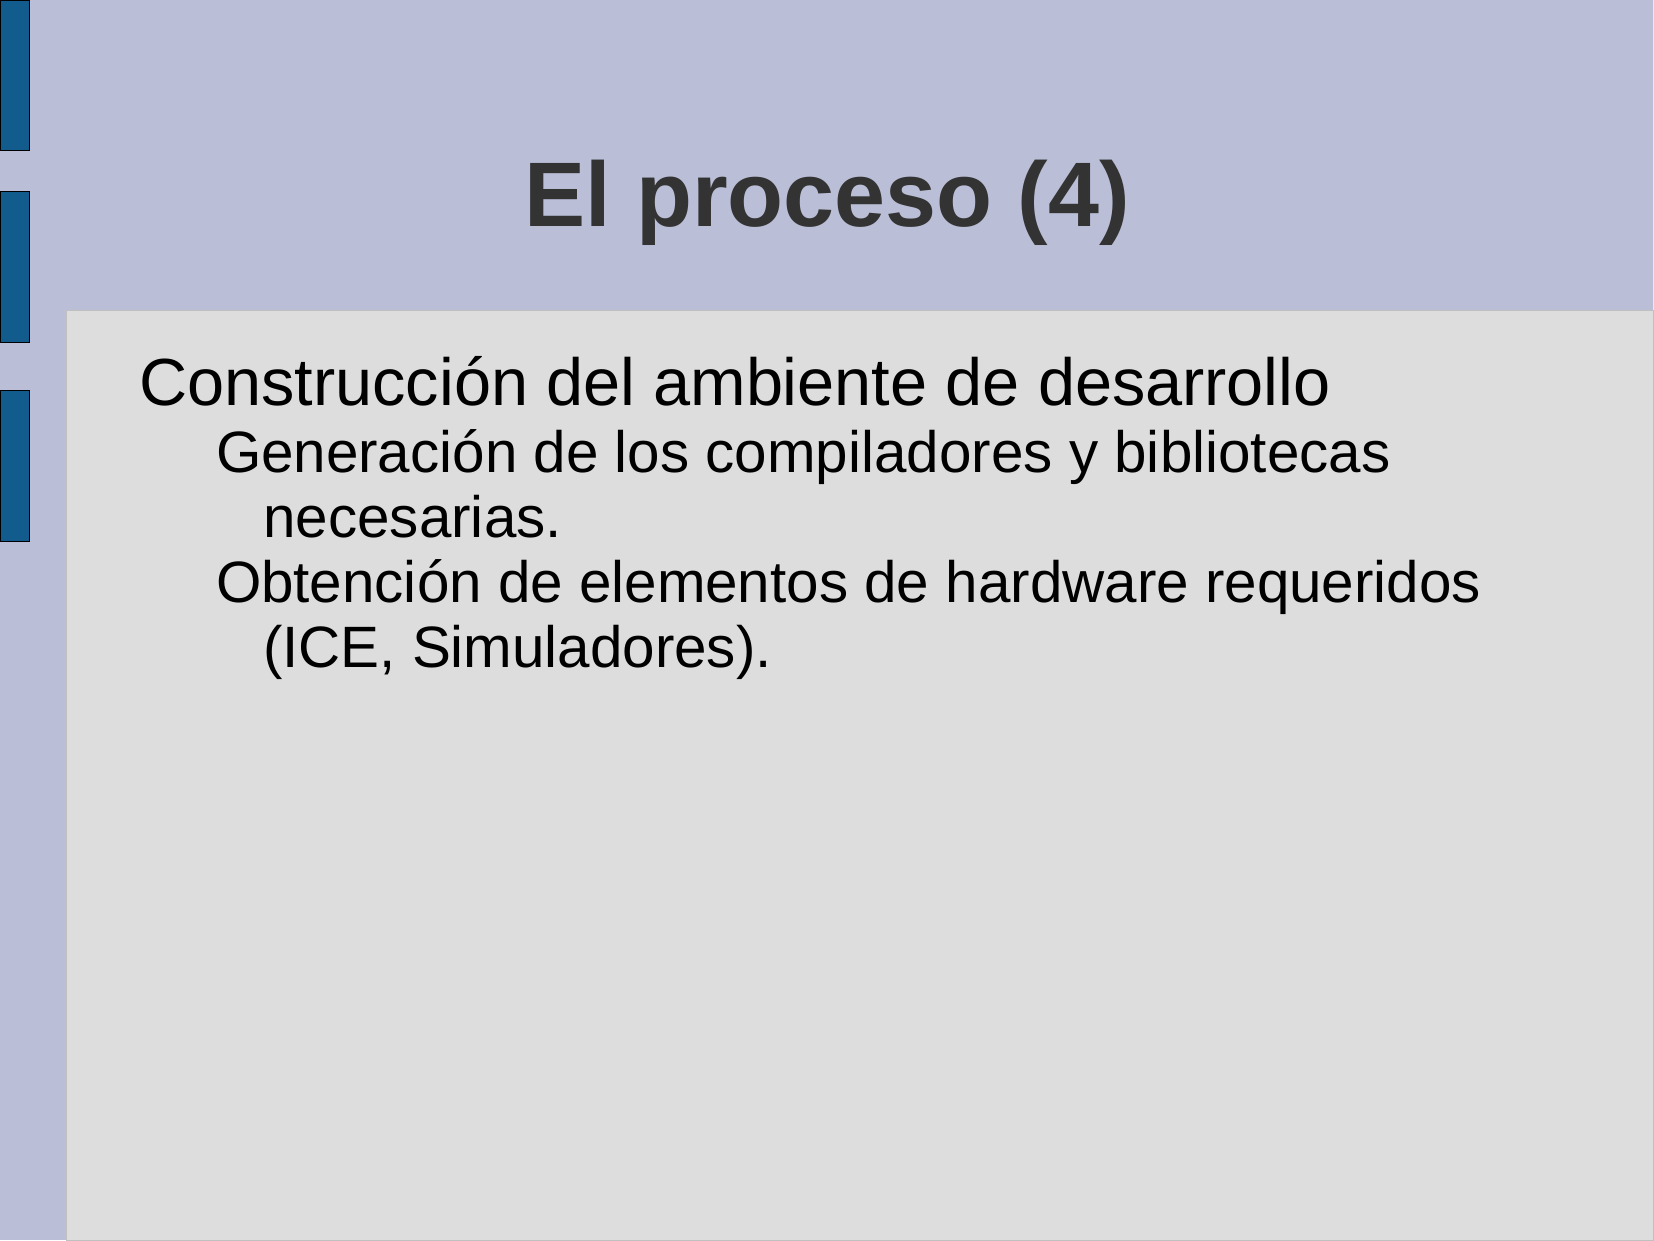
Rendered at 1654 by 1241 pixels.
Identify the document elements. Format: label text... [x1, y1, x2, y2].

title El proceso (4) [121, 91, 1534, 299]
list Construcción del ambiente de desarrollo Generación de los compiladores y bibliotecas necesarias. Obtención de elementos de hardware requeridos (ICE, Simuladores). [121, 344, 1534, 1127]
